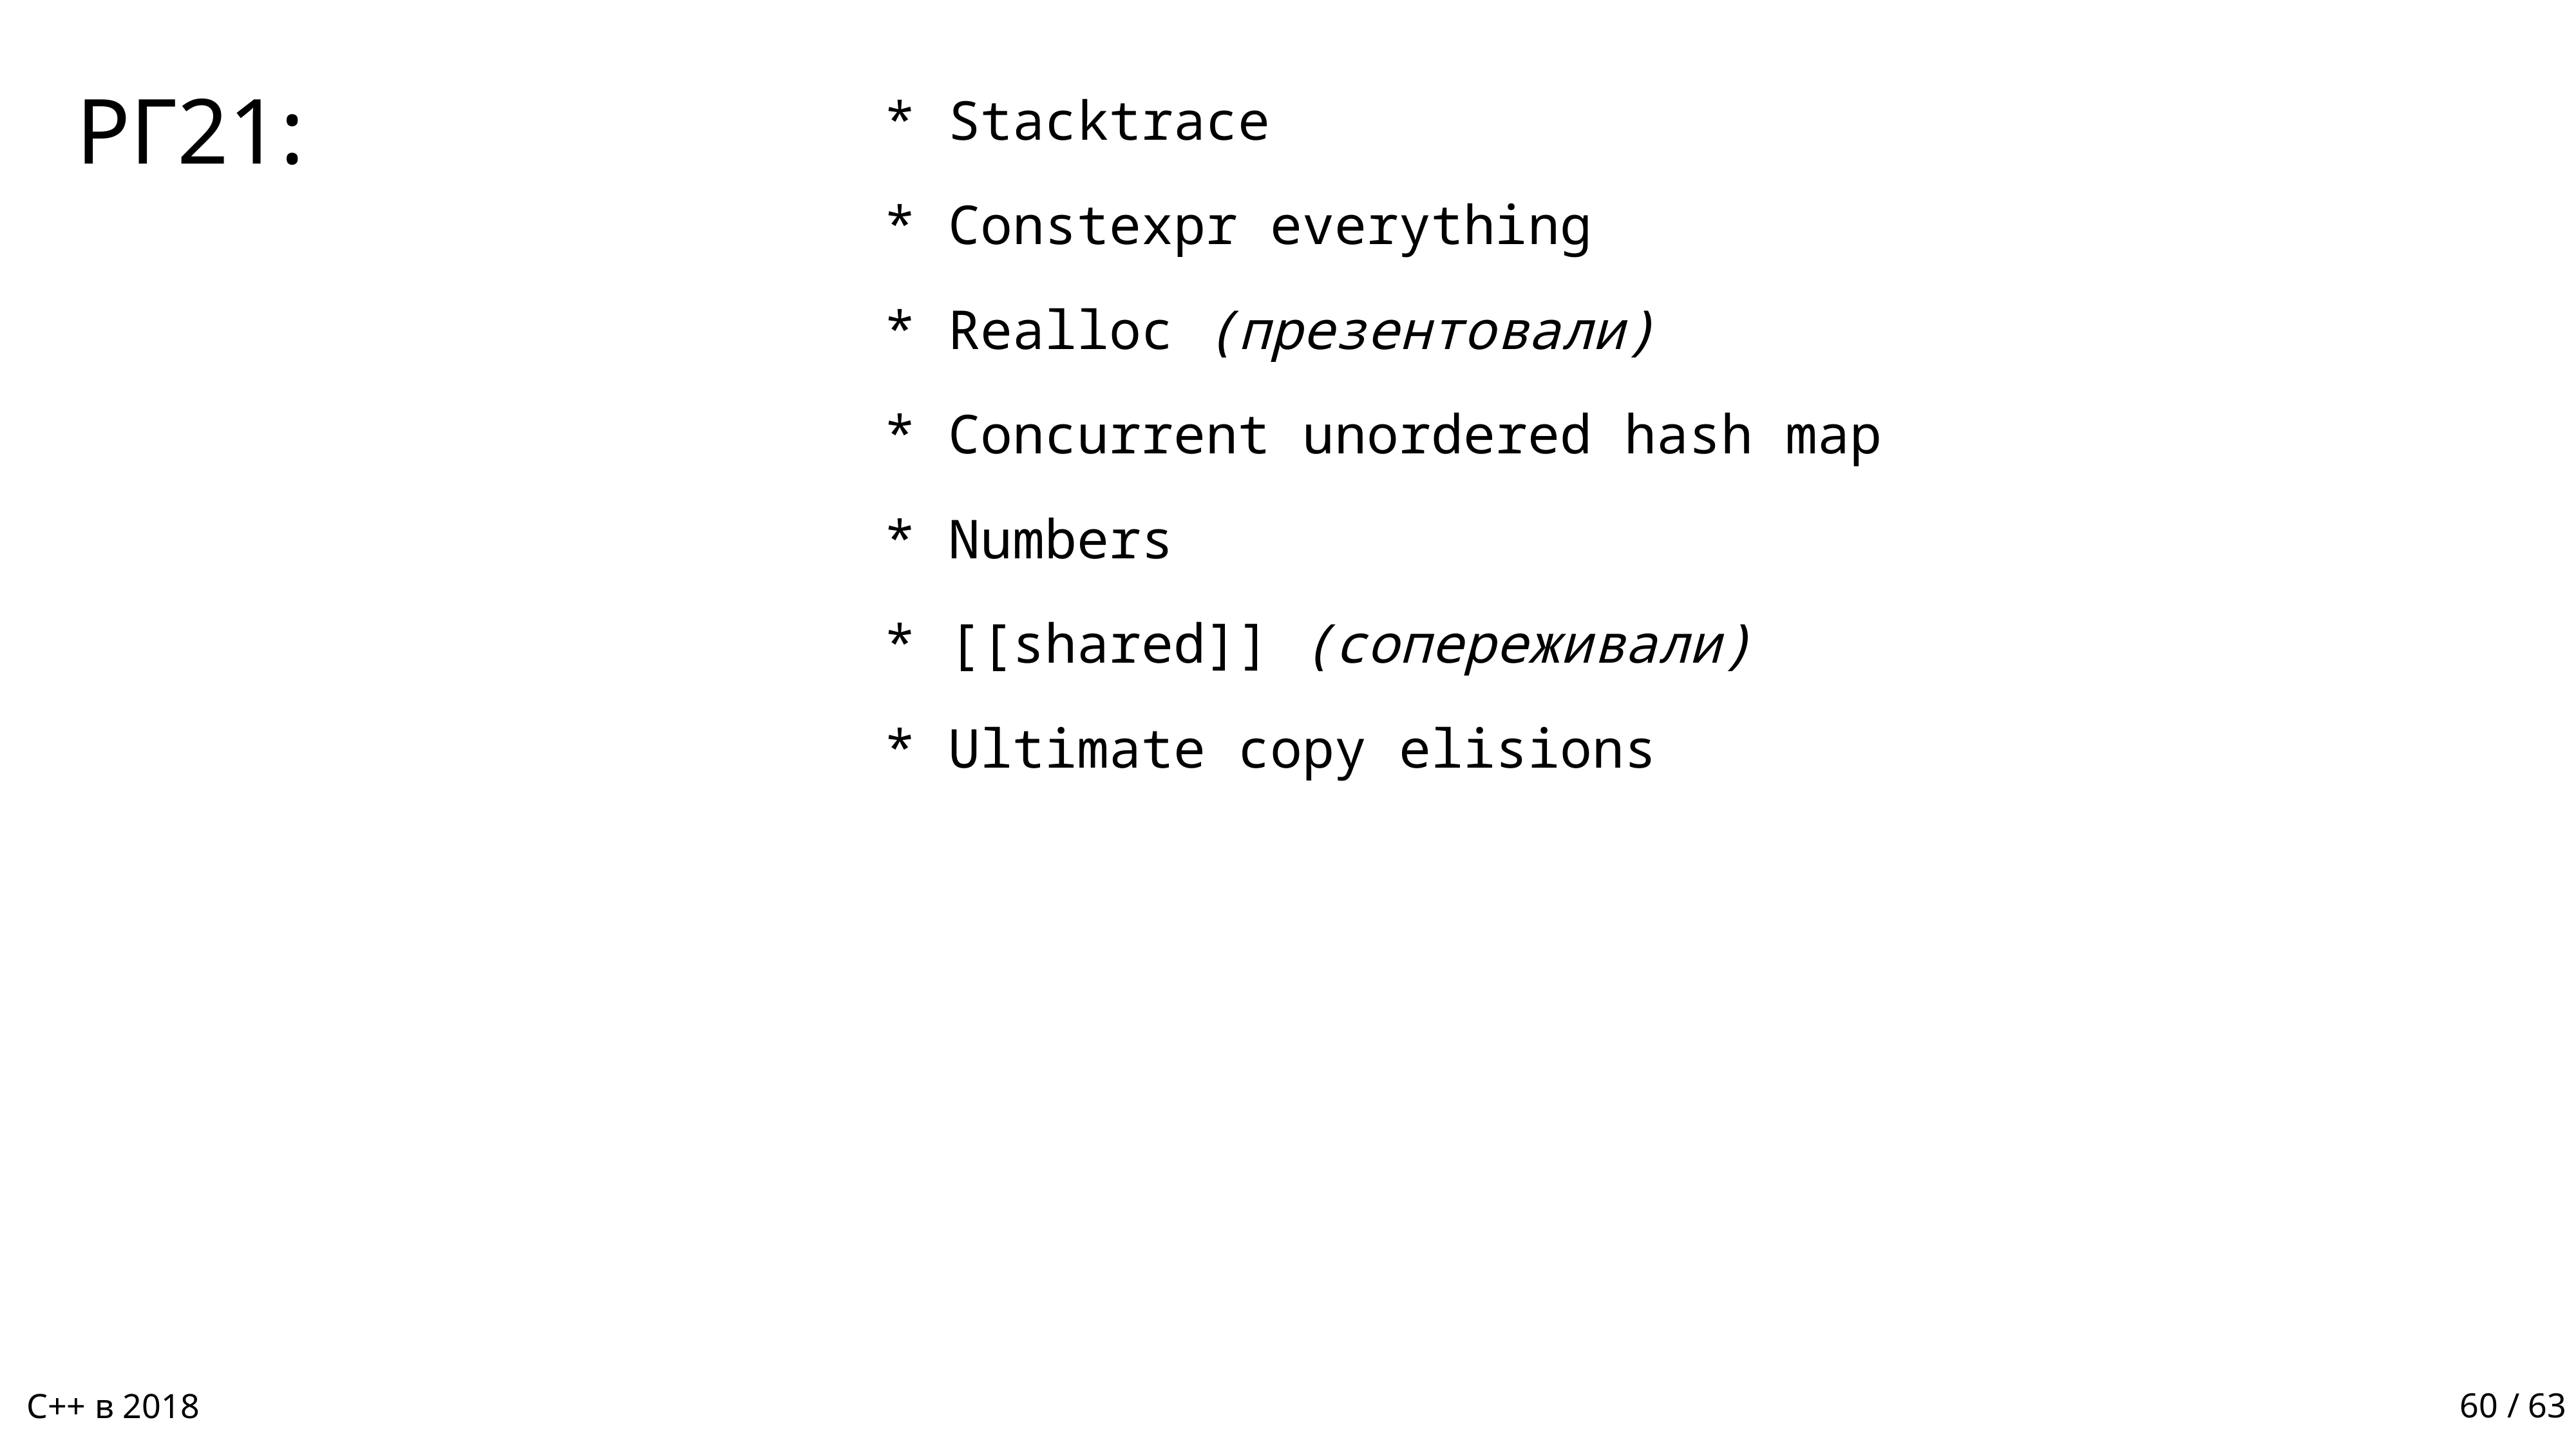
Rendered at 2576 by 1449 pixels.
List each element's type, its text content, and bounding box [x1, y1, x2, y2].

list C++ в 2018 [17, 1376, 1114, 1431]
title РГ21: [66, 81, 802, 486]
list * Stacktrace * Constexpr everything * Realloc (презентовали) * Concurrent unordered hash map * Numbers * [[shared]] (сопереживали) * Ultimate copy elisions [875, 81, 2460, 1249]
list <number> / 63 [1479, 1376, 2576, 1431]
